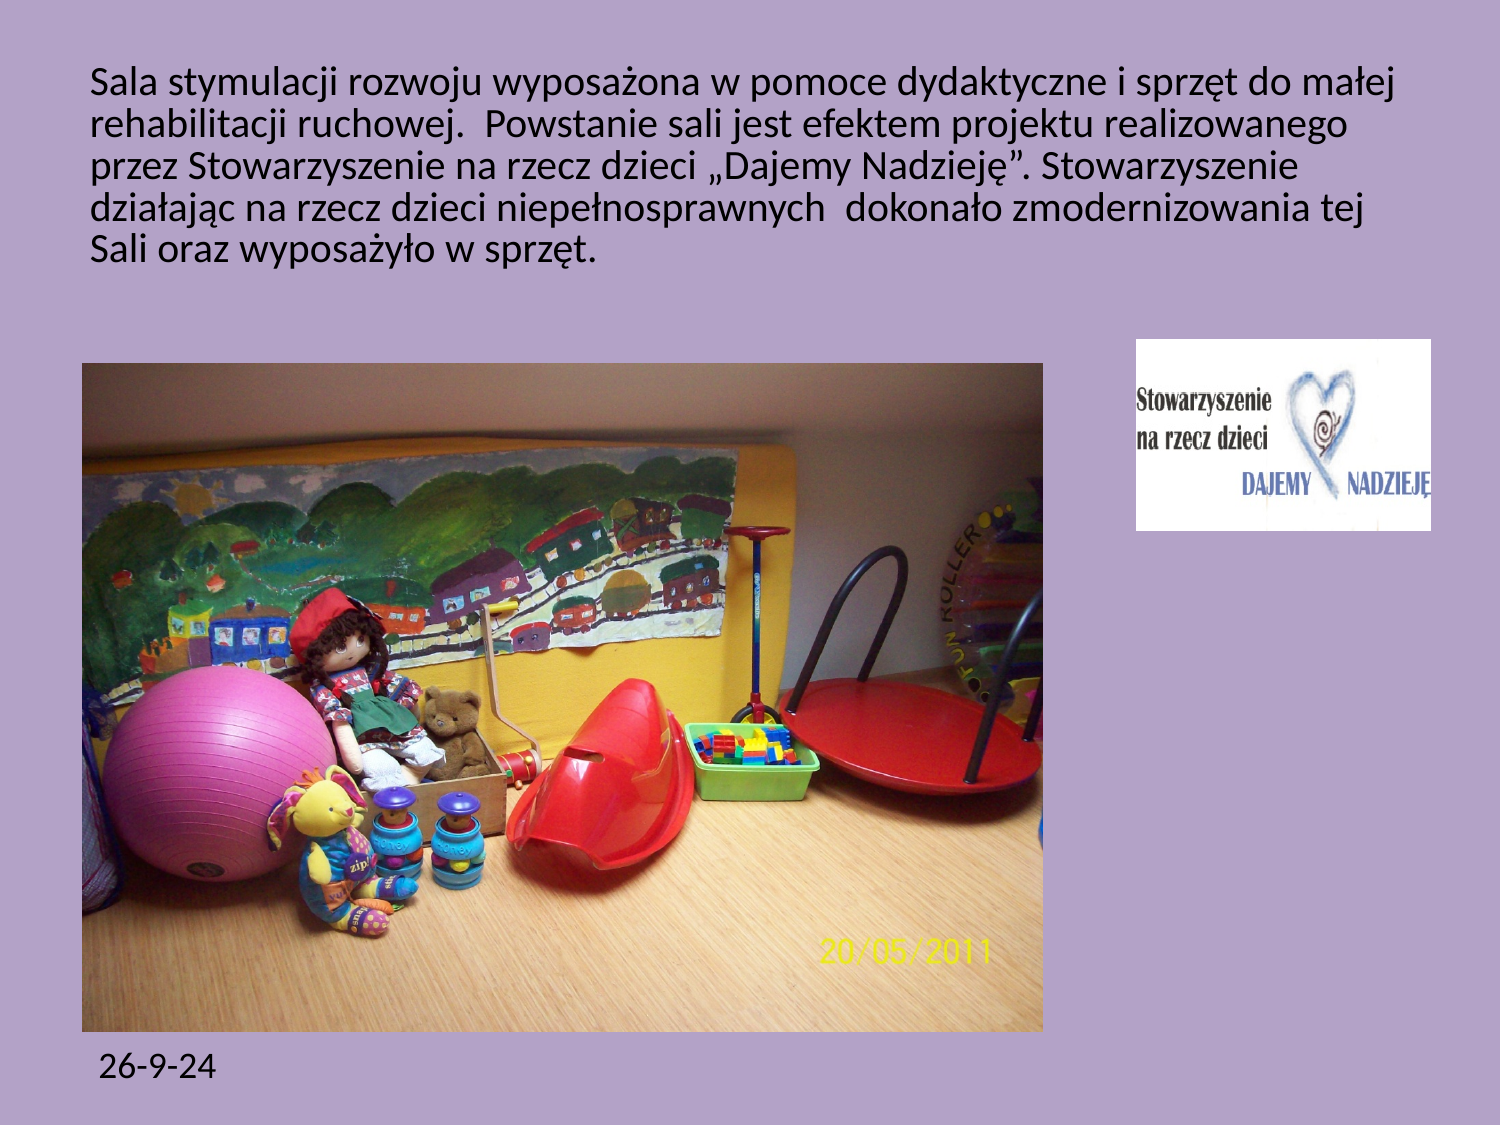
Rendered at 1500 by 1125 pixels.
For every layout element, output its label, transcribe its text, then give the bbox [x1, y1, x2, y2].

picture [1136, 339, 1431, 531]
title Sala stymulacji rozwoju wyposażona w pomoce dydaktyczne i sprzęt do małej rehabilitacji ruchowej. Powstanie sali jest efektem projektu realizowanego przez Stowarzyszenie na rzecz dzieci „Dajemy Nadzieję”. Stowarzyszenie działając na rzecz dzieci niepełnosprawnych dokonało zmodernizowania tej Sali oraz wyposażyło w sprzęt. [75, 45, 1425, 293]
picture [82, 363, 1043, 1032]
